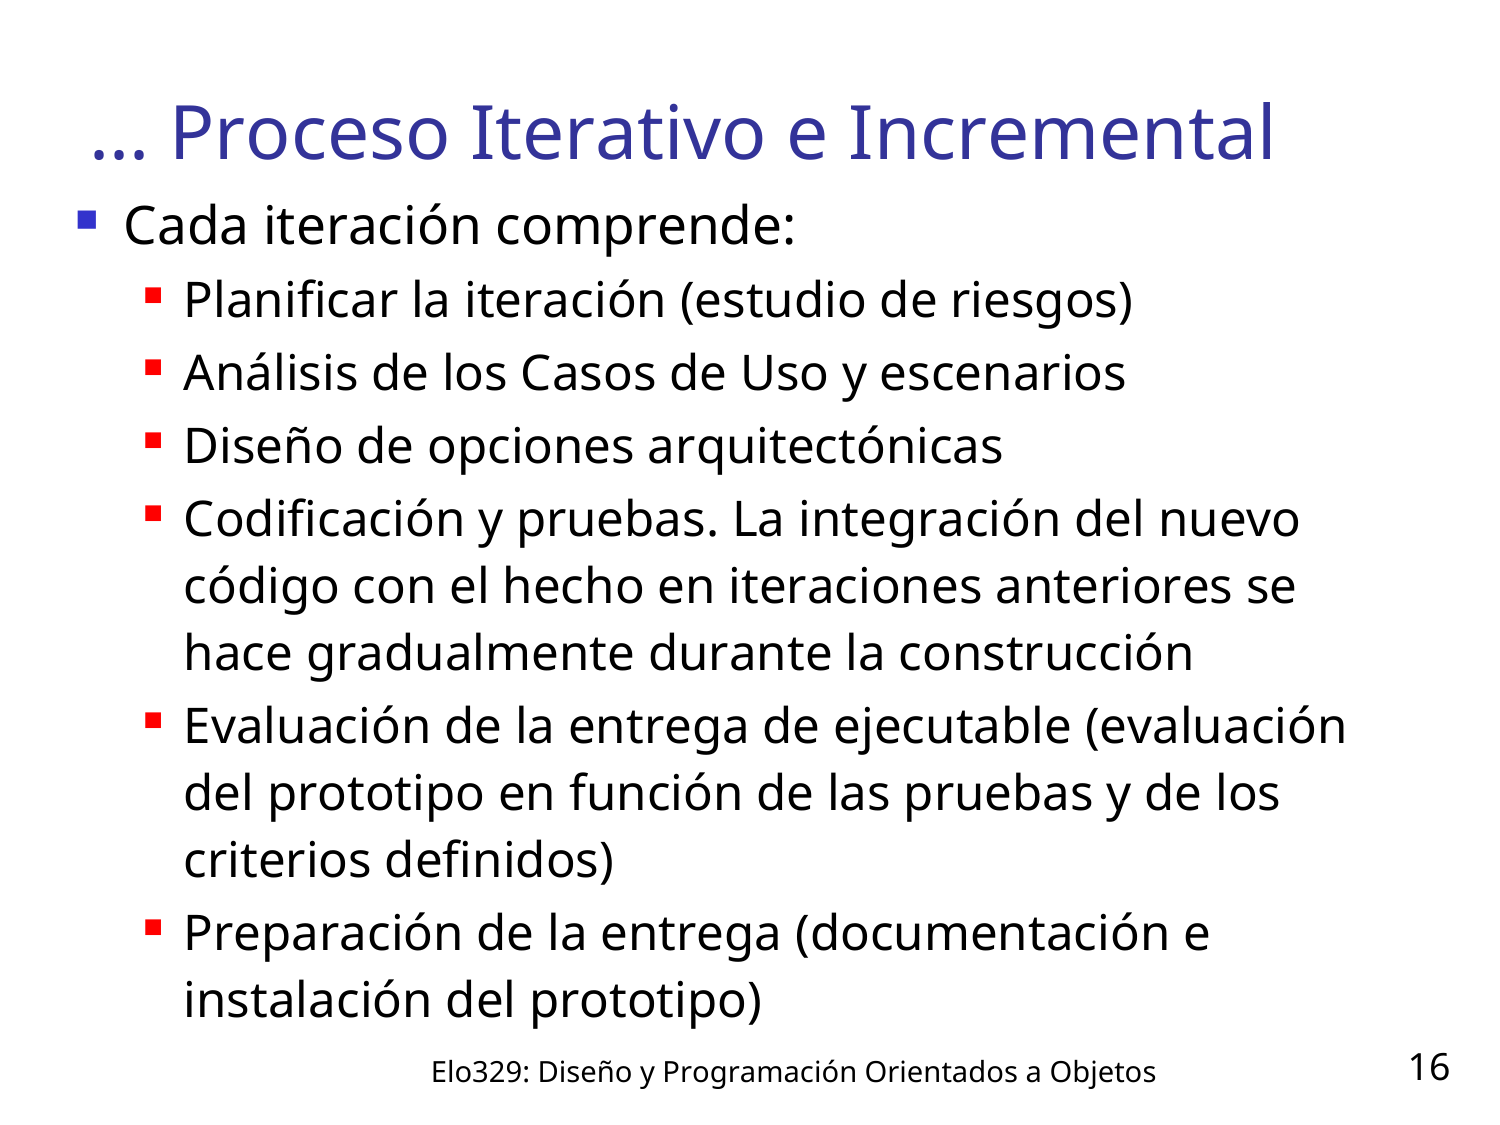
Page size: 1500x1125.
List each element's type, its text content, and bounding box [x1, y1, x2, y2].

list Cada iteración comprende: Planificar la iteración (estudio de riesgos)‏ Análisis de los Casos de Uso y escenarios Diseño de opciones arquitectónicas Codificación y pruebas. La integración del nuevo código con el hecho en iteraciones anteriores se hace gradualmente durante la construcción Evaluación de la entrega de ejecutable (evaluación del prototipo en función de las pruebas y de los criterios definidos)‏ Preparación de la entrega (documentación e instalación del prototipo)‏ [75, 187, 1398, 1038]
title ... Proceso Iterativo e Incremental [75, 10, 1426, 188]
